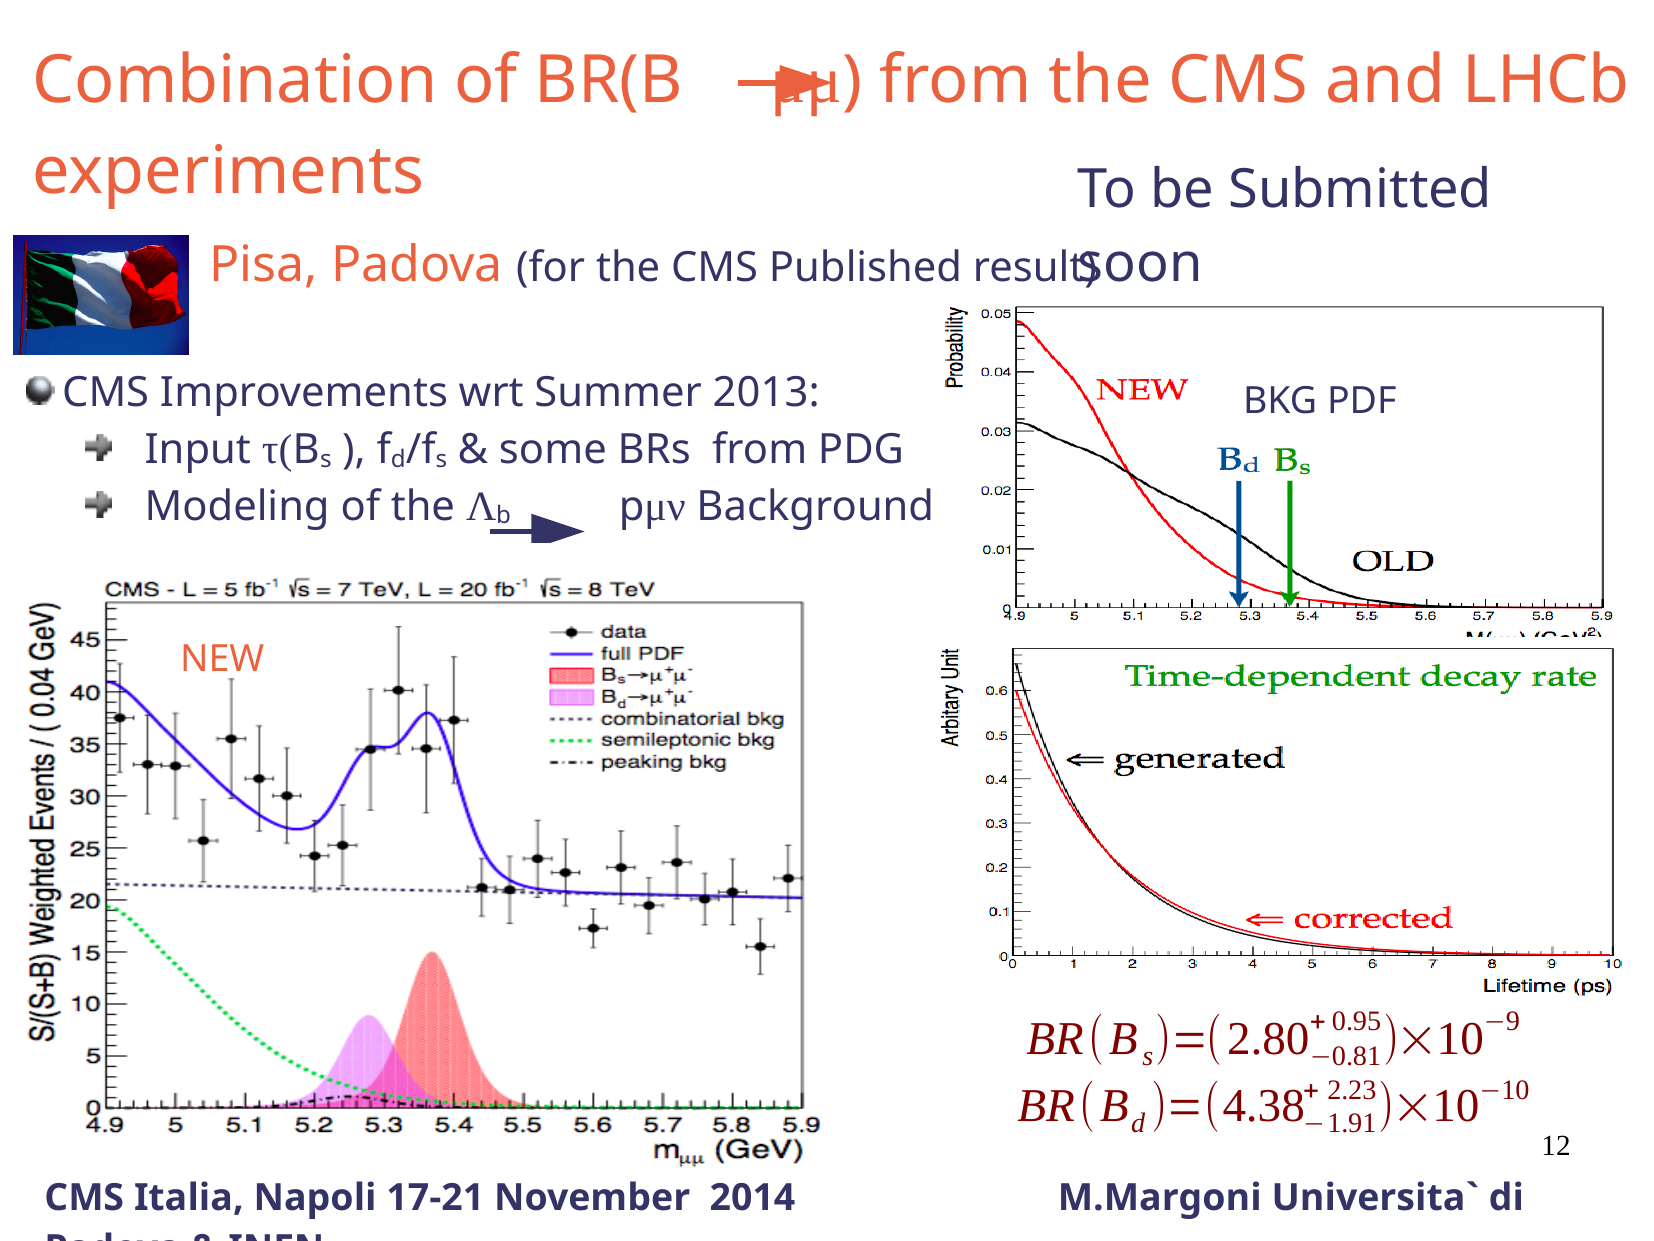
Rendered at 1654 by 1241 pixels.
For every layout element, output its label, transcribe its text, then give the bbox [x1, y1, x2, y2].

text_box CMS Italia, Napoli 17-21 November 2014 M.Margoni Universita` di Padova & INFN [29, 1163, 1625, 1237]
text_box To be Submitted soon [1062, 141, 1642, 241]
text_box Combination of BR(B μμ) from the CMS and LHCb experiments [17, 23, 1654, 238]
picture [23, 900, 863, 1170]
picture [927, 295, 1630, 354]
chart [1003, 1005, 1542, 1140]
text_box Pisa, Padova (for the CMS Published result) [194, 220, 1146, 313]
picture [915, 637, 1642, 1004]
picture [13, 235, 189, 354]
text_box CMS Improvements wrt Summer 2013: Input τ(Bs ), fd/fs & some BRs from PDG Modeling of the Λb pμν Background [11, 354, 1630, 900]
